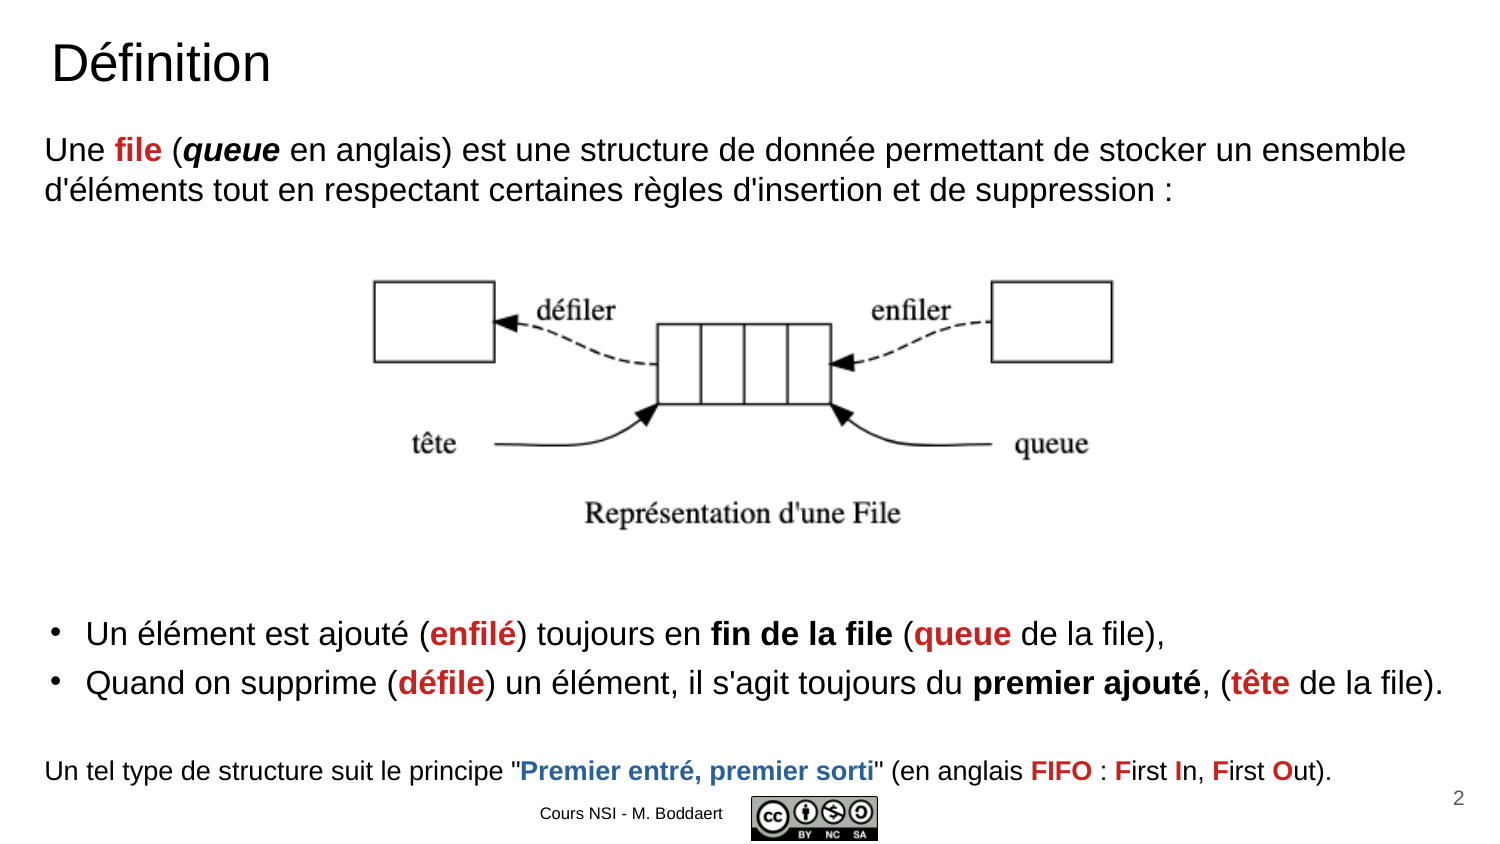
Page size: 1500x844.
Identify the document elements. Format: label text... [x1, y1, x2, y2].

slide_number <numéro> [1389, 764, 1480, 830]
picture [366, 272, 1121, 550]
title Définition [51, 13, 1449, 108]
text_box Une file (queue en anglais) est une structure de donnée permettant de stocker un ensemble d'éléments tout en respectant certaines règles d'insertion et de suppression : [29, 120, 1477, 207]
text_box Un tel type de structure suit le principe "Premier entré, premier sorti" (en anglais FIFO : First In, First Out). [29, 746, 1477, 798]
picture [751, 798, 878, 841]
text_box Un élément est ajouté (enfilé) toujours en fin de la file (queue de la file), Quand on supprime (défile) un élément, il s'agit toujours du premier ajouté, (tête de la file). [35, 608, 1500, 733]
